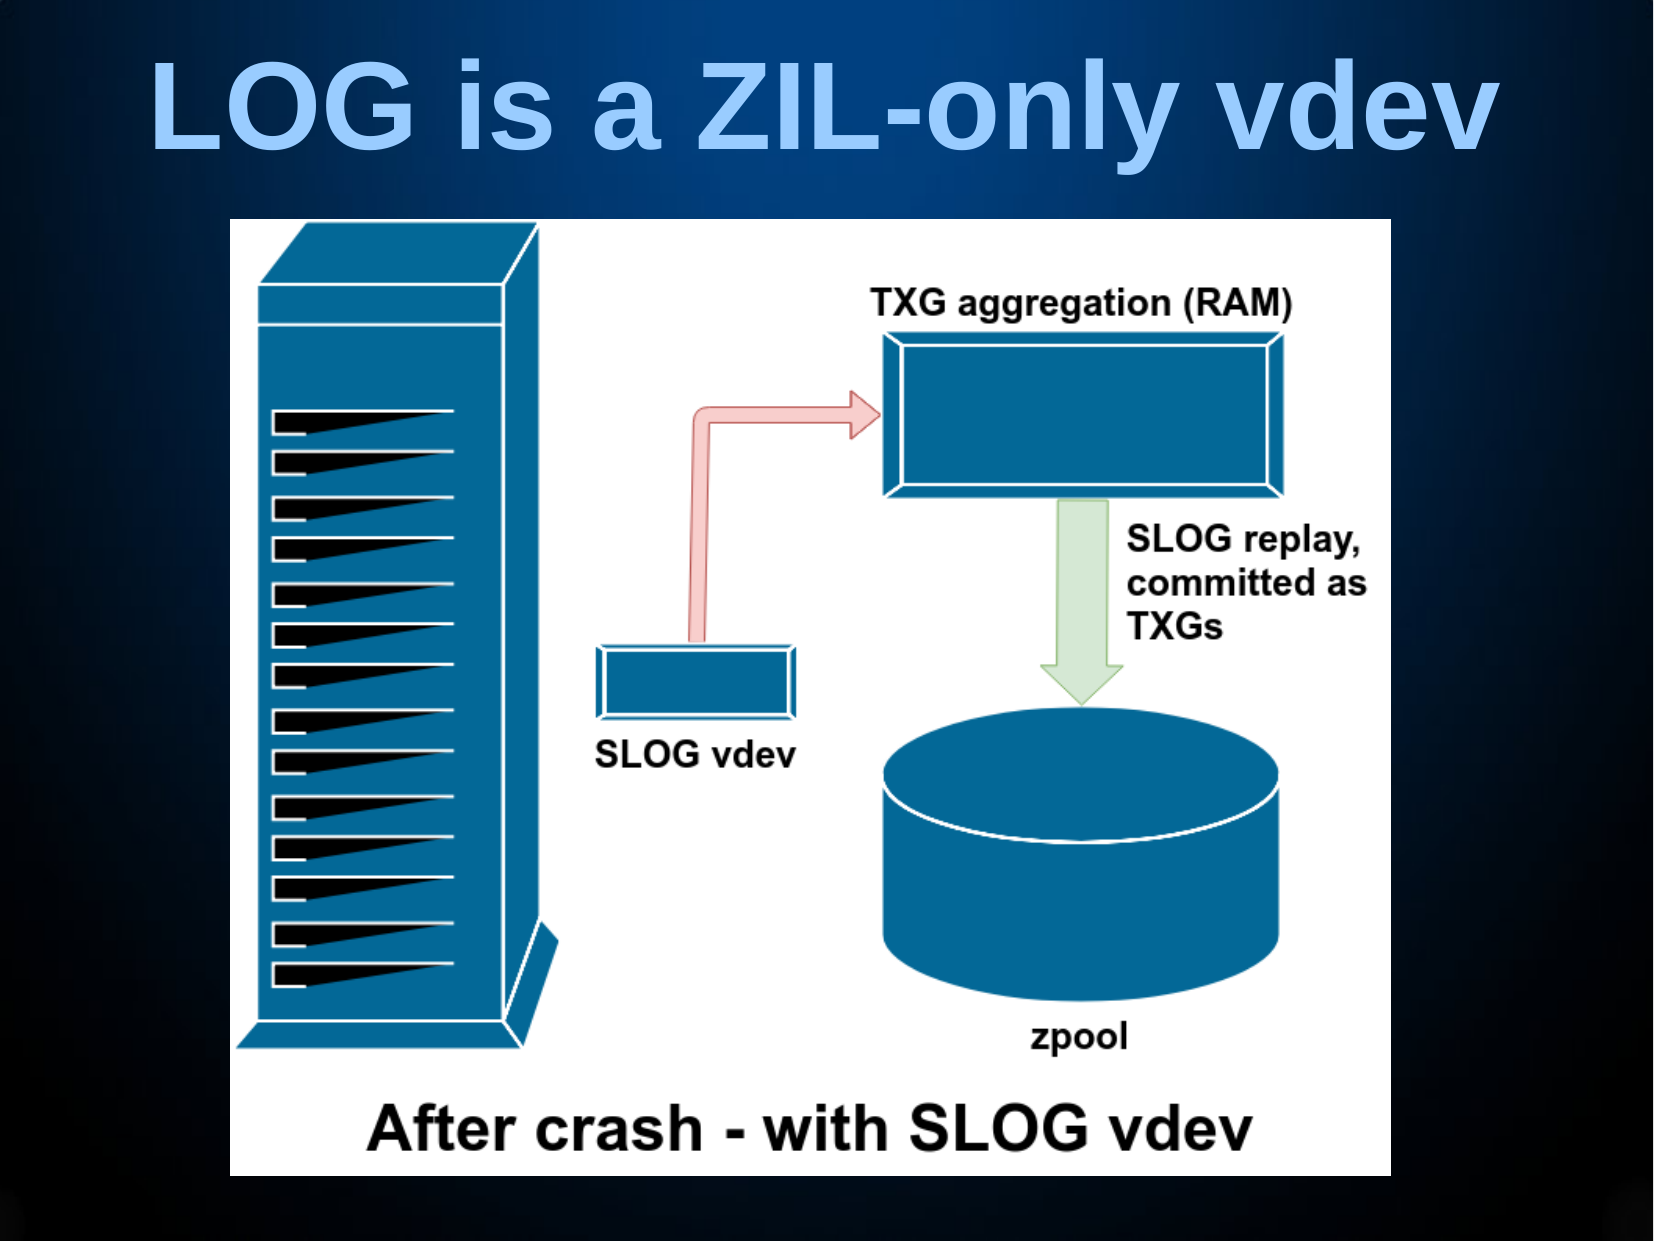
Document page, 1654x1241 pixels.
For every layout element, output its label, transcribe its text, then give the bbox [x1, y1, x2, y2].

title LOG is a ZIL-only vdev [0, 2, 1651, 211]
picture [0, 0, 1654, 1241]
